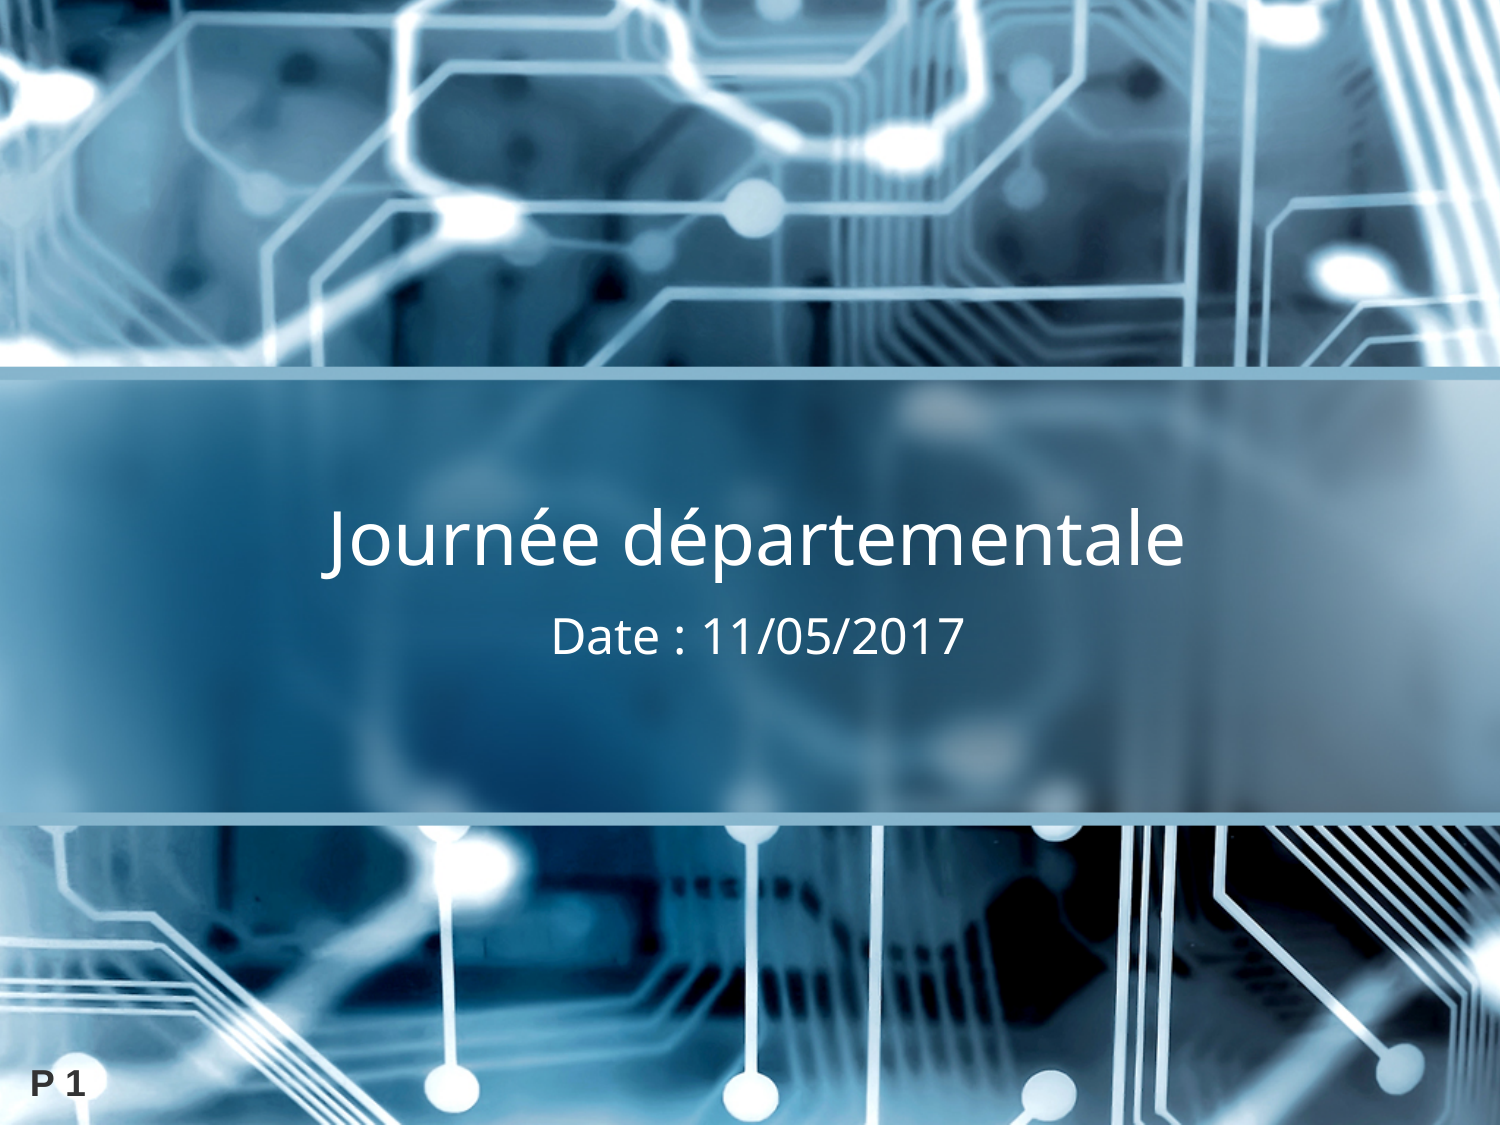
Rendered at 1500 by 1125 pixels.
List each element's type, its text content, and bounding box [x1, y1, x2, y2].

picture [0, 0, 1500, 1125]
title Journée départementale [89, 478, 1427, 594]
subtitle Date : 11/05/2017 [89, 596, 1427, 710]
